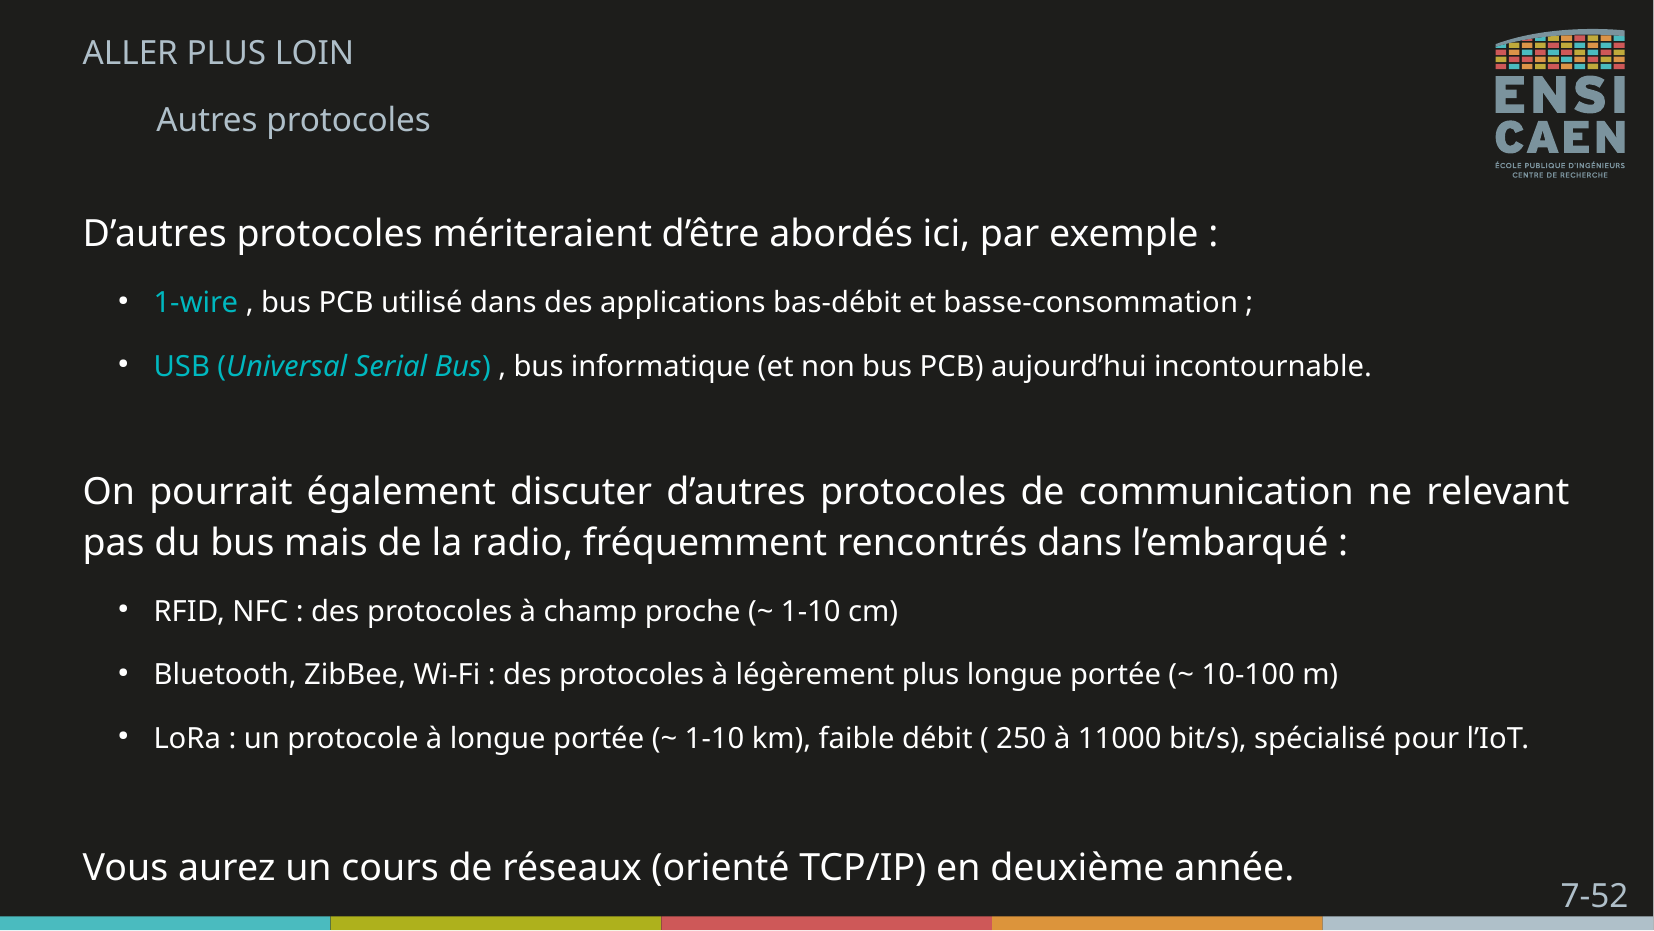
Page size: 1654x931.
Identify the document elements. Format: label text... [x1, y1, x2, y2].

list D’autres protocoles mériteraient d’être abordés ici, par exemple : 1-wire , bus PCB utilisé dans des applications bas-débit et basse-consommation ; USB (Universal Serial Bus) , bus informatique (et non bus PCB) aujourd’hui incontournable. On pourrait également discuter d’autres protocoles de communication ne relevant pas du bus mais de la radio, fréquemment rencontrés dans l’embarqué : RFID, NFC : des protocoles à champ proche (~ 1-10 cm) Bluetooth, ZibBee, Wi-Fi : des protocoles à légèrement plus longue portée (~ 10-100 m) LoRa : un protocole à longue portée (~ 1-10 km), faible débit ( 250 à 11000 bit/s), spécialisé pour l’IoT. Vous aurez un cours de réseaux (orienté TCP/IP) en deuxième année. [82, 206, 1571, 916]
title ALLER PLUS LOIN Autres protocoles [82, 0, 1467, 148]
